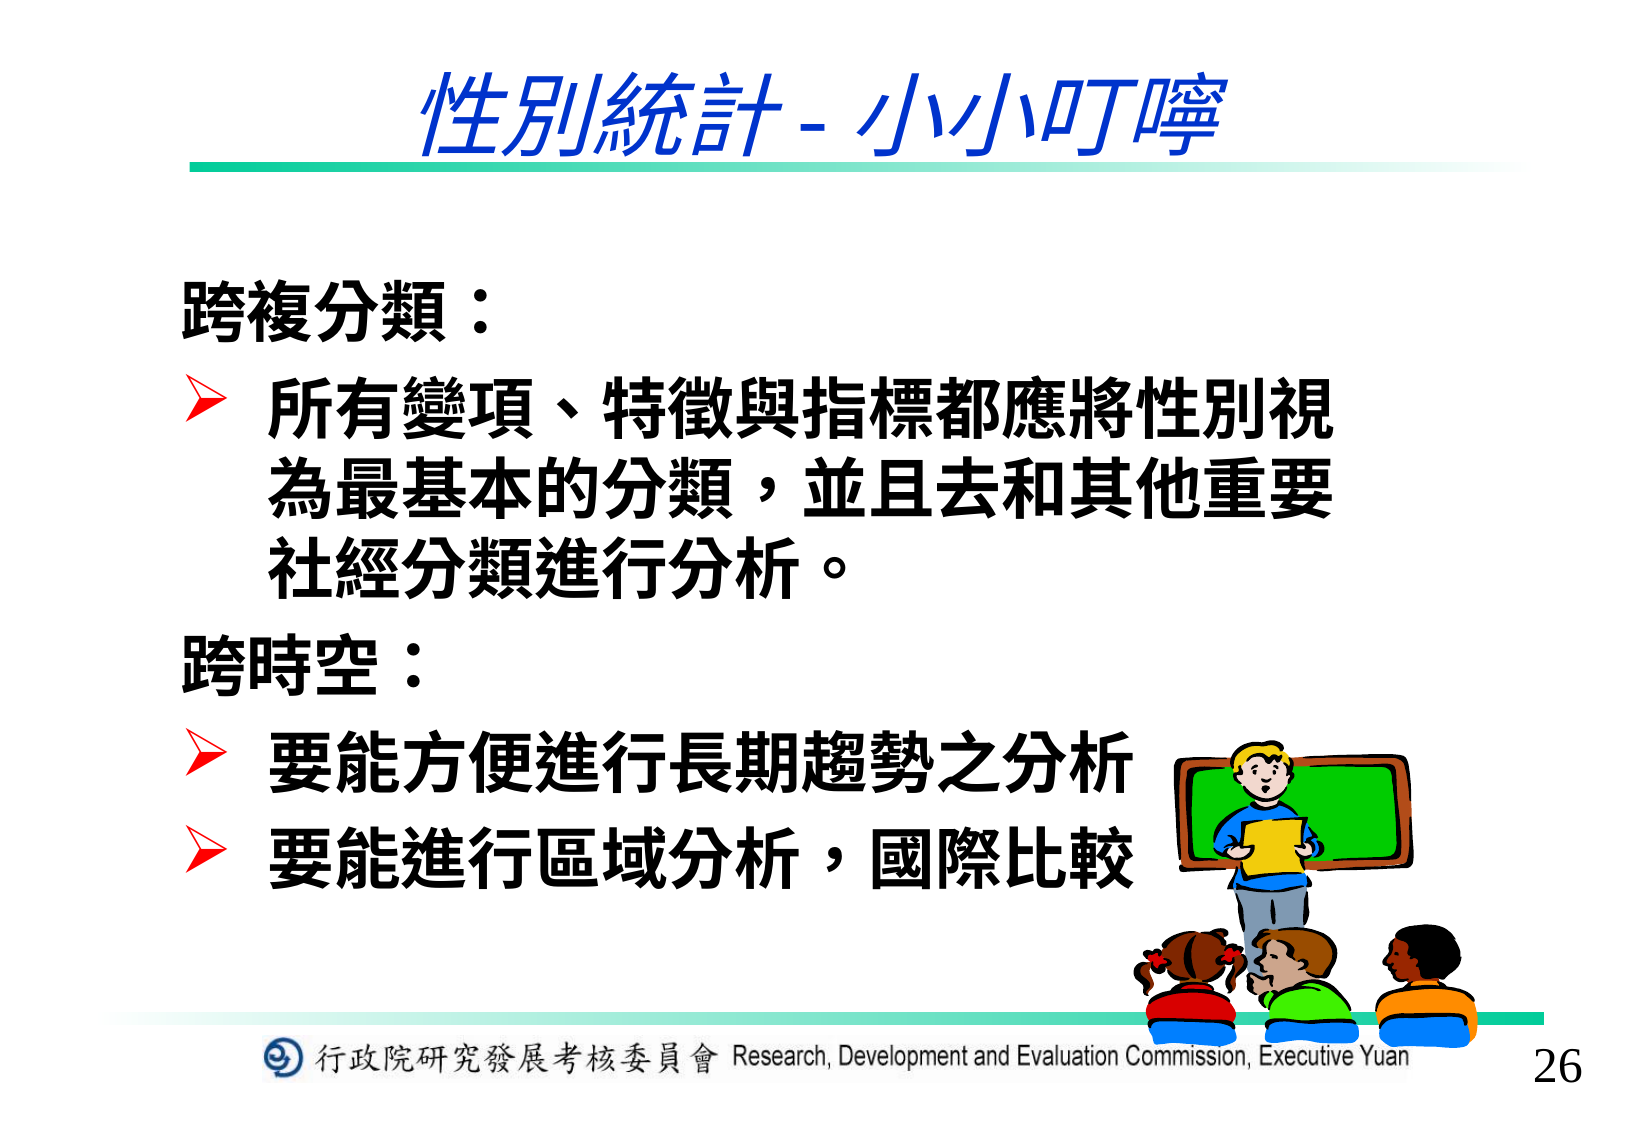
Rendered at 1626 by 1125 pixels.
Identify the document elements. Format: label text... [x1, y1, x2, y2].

picture [262, 739, 1479, 1083]
list 跨複分類： 所有變項、特徵與指標都應將性別視為最基本的分類，並且去和其他重要社經分類進行分析。 跨時空： 要能方便進行長期趨勢之分析 要能進行區域分析，國際比較 [165, 262, 1409, 1062]
title 性別統計-小小叮嚀 [121, 37, 1504, 188]
